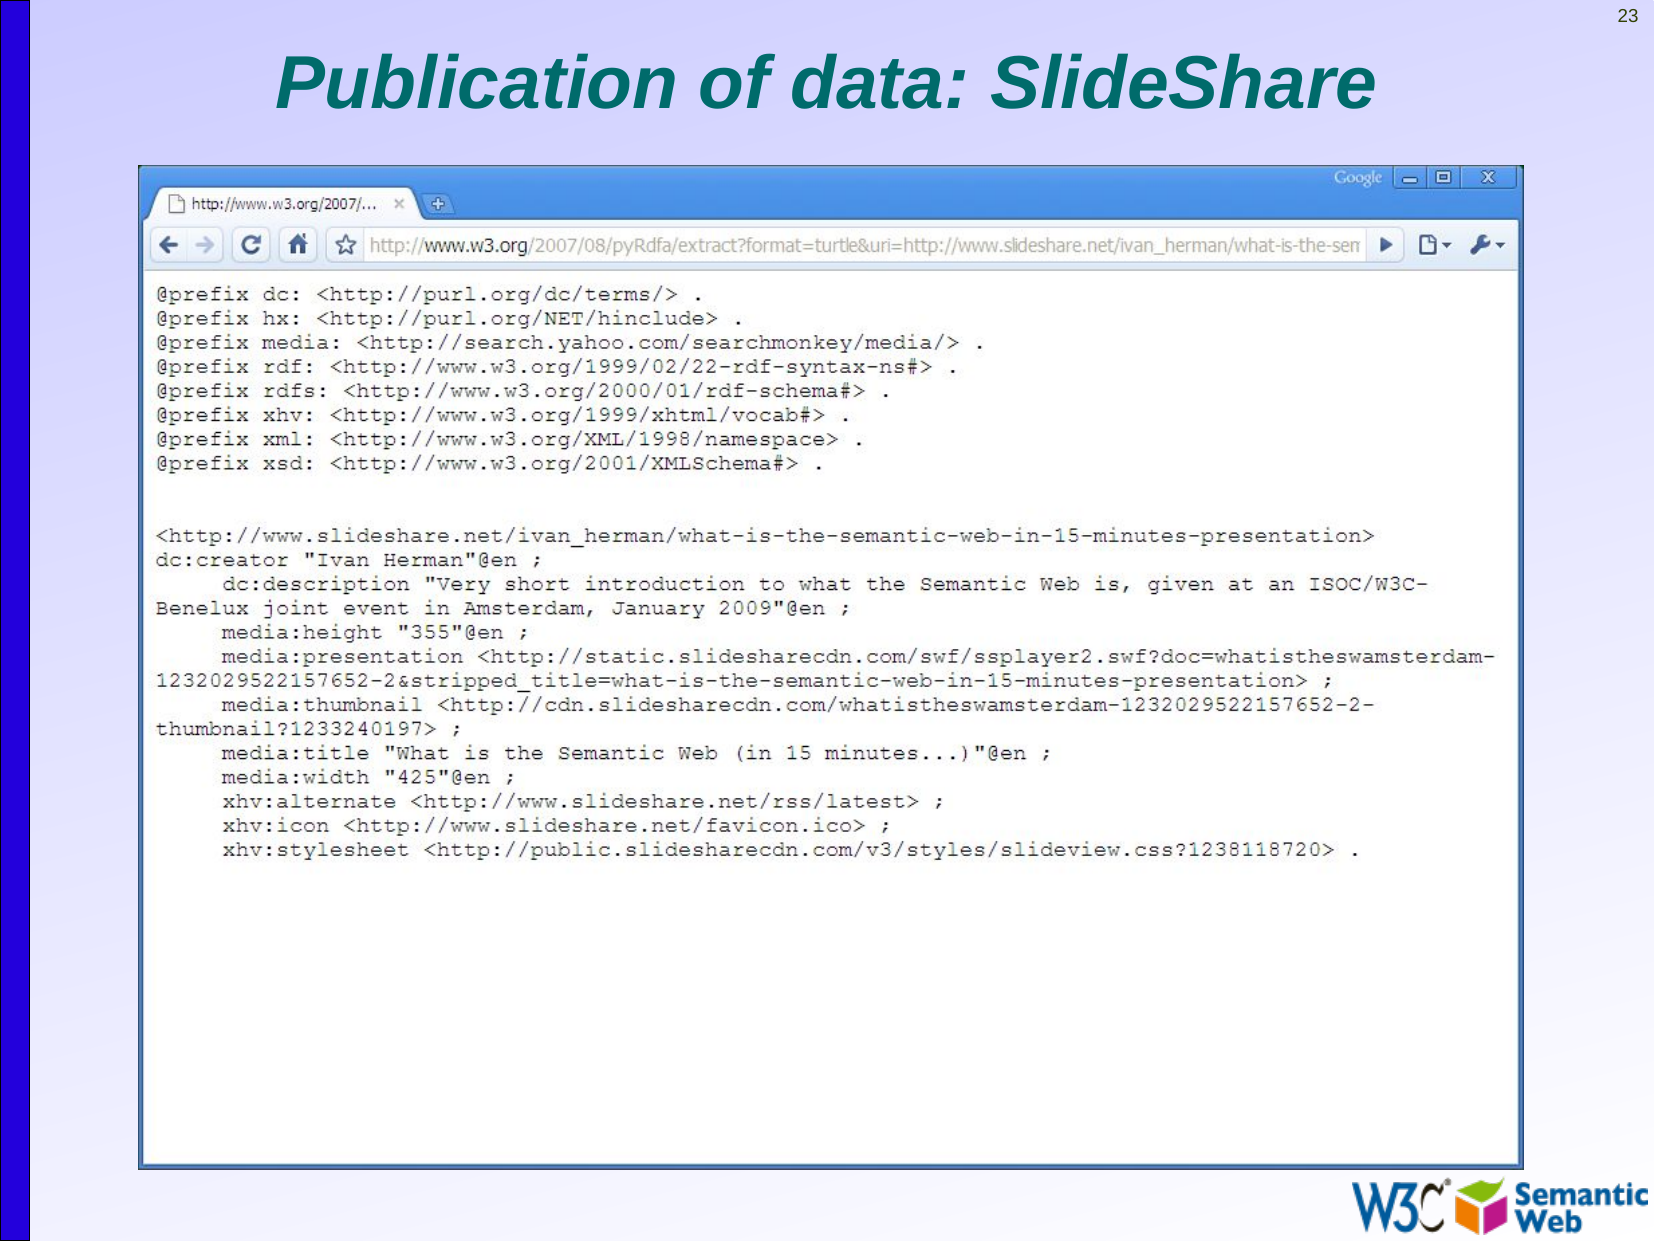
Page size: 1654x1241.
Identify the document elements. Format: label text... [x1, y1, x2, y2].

picture [138, 165, 1524, 1170]
picture [1352, 1175, 1648, 1235]
title Publication of data: SlideShare [0, 14, 1654, 148]
